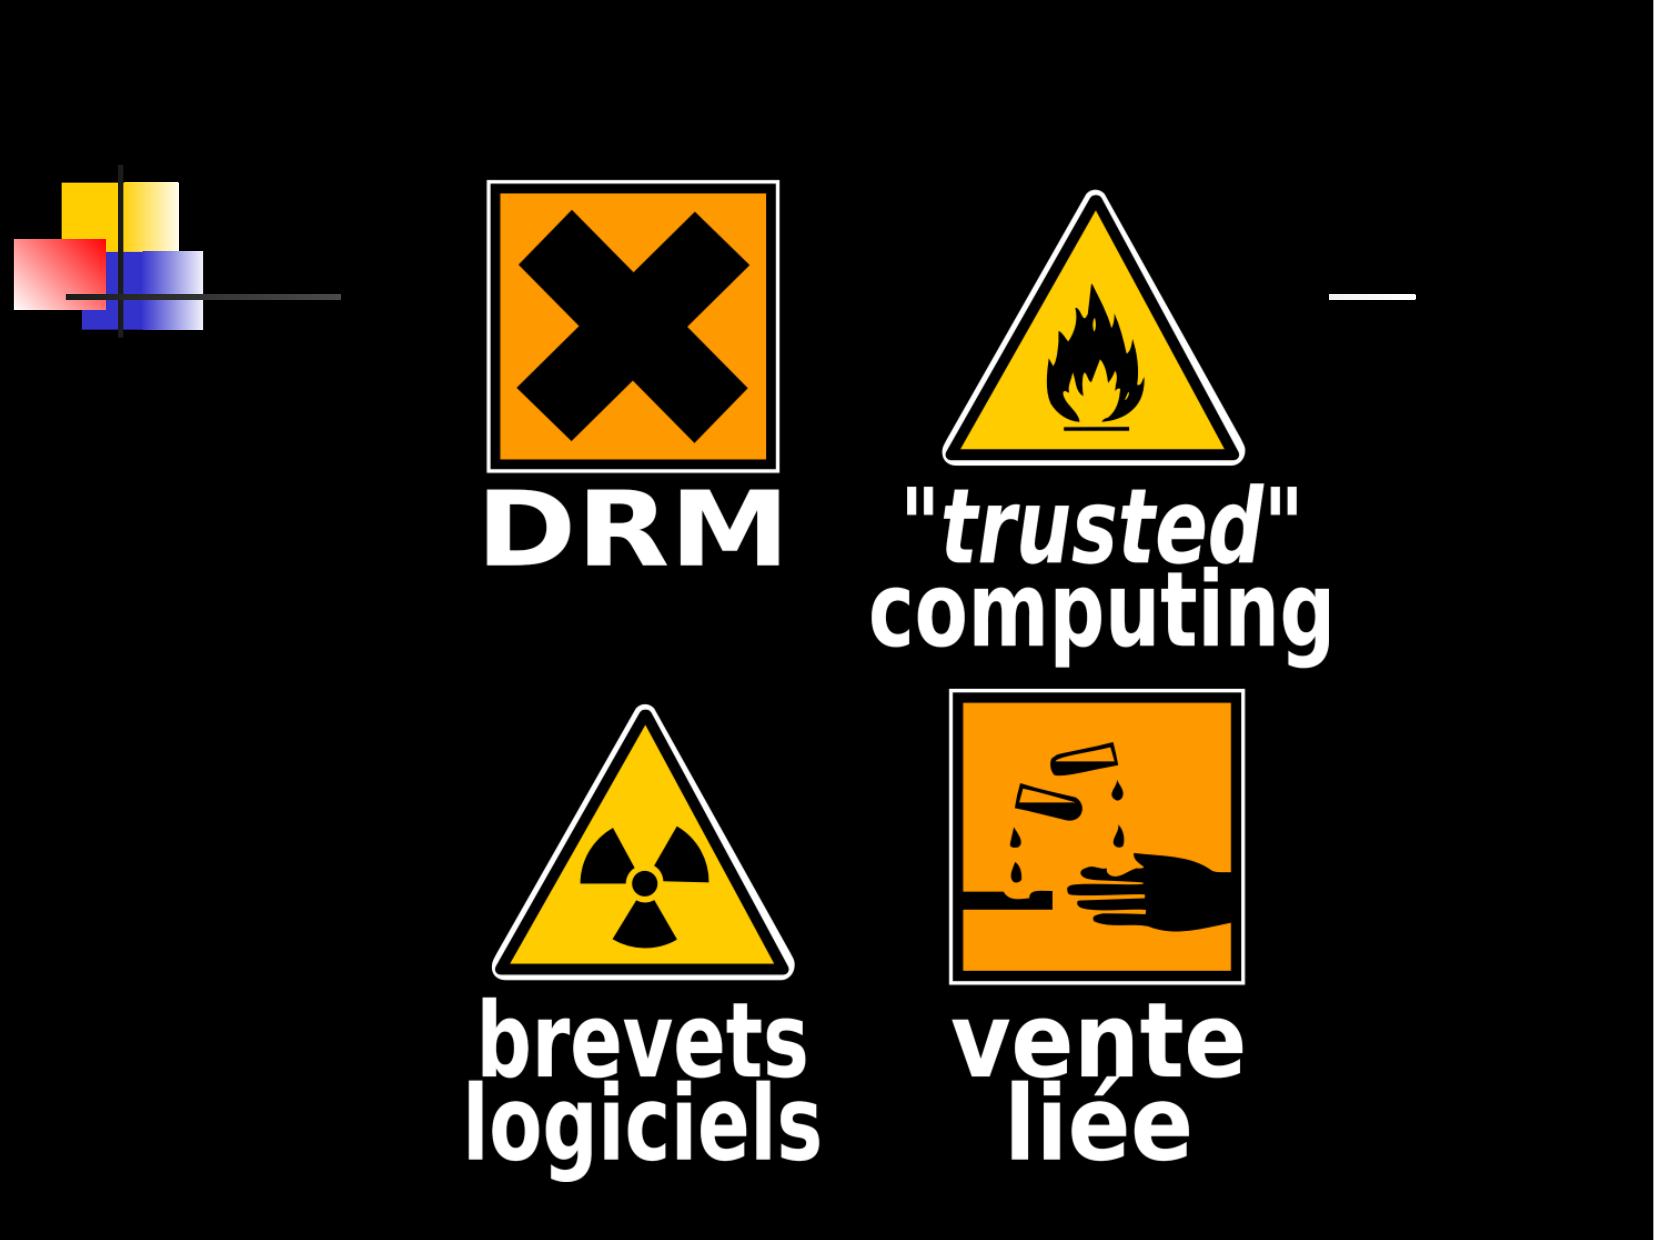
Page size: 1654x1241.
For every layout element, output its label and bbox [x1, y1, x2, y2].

picture [341, 88, 1329, 1182]
